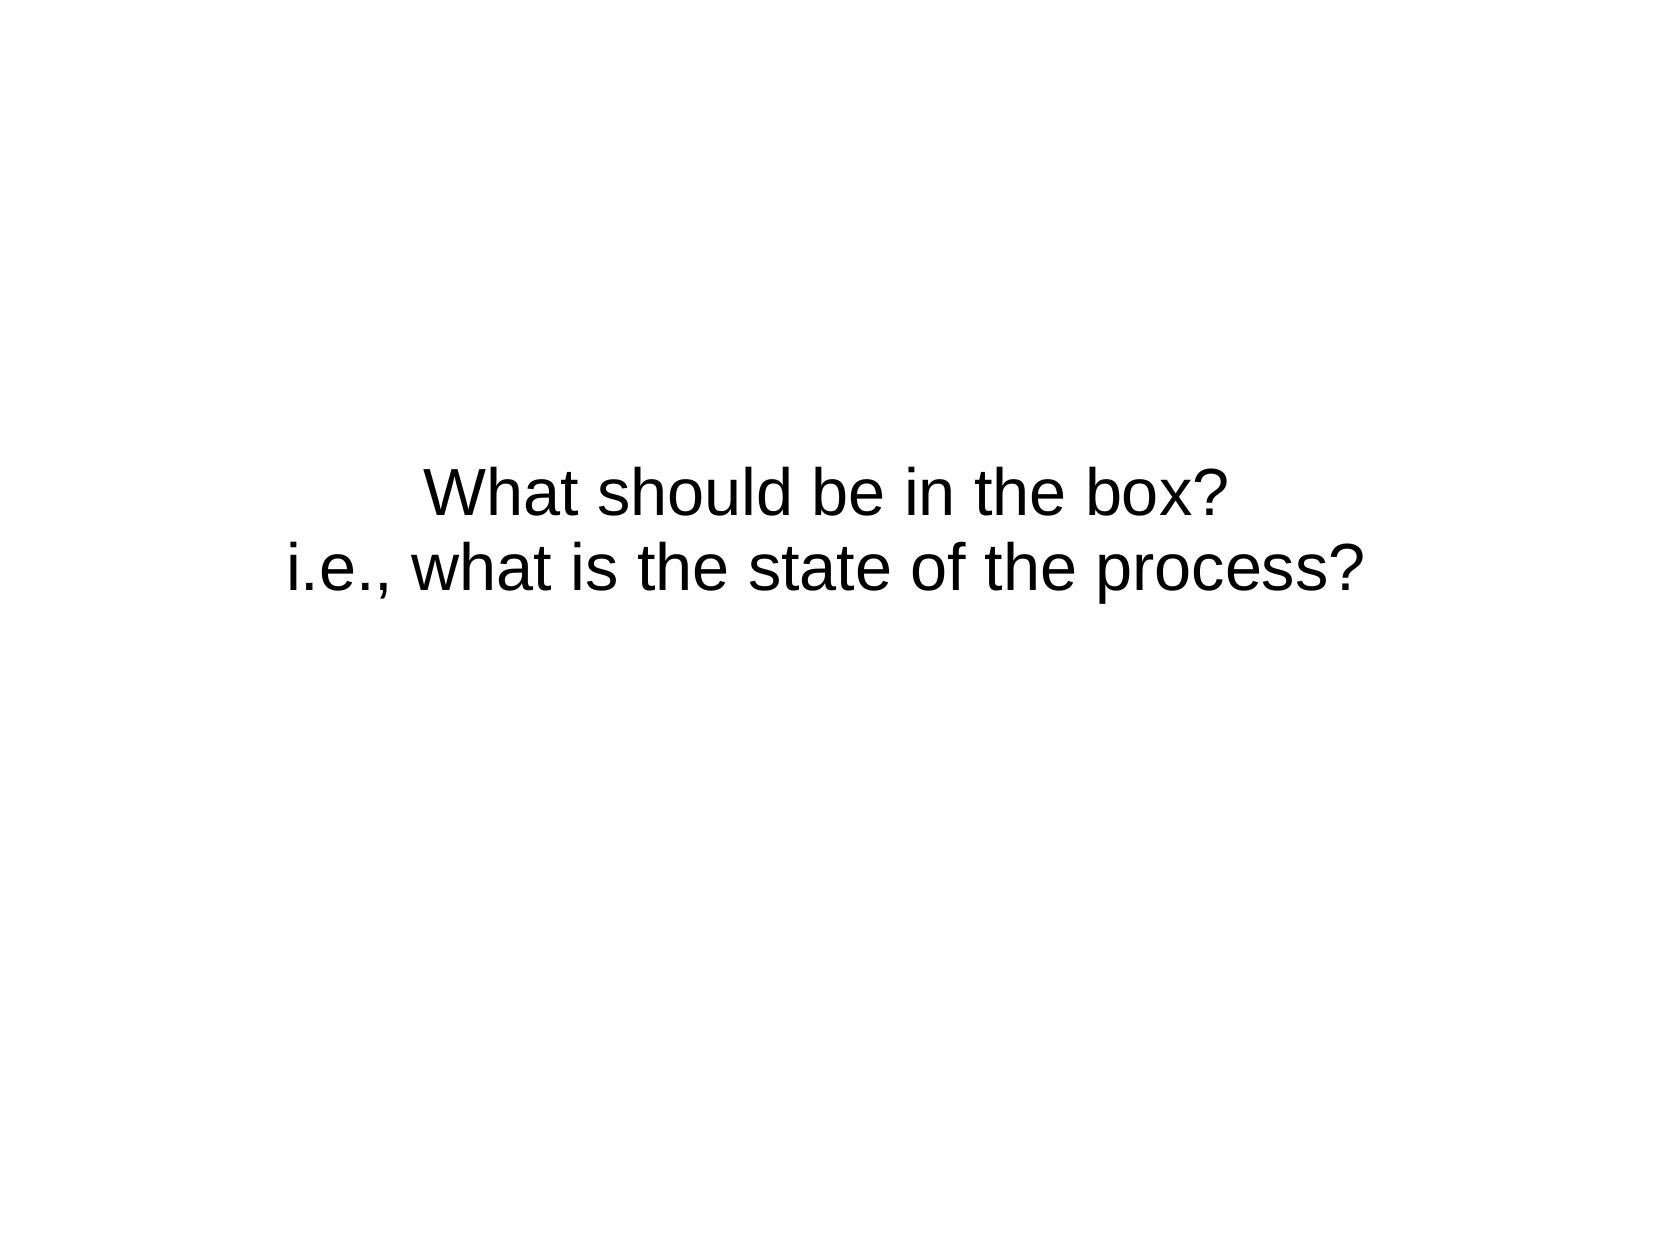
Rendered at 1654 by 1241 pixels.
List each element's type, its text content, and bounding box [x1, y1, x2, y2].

subtitle What should be in the box? i.e., what is the state of the process? [82, 49, 1571, 1010]
